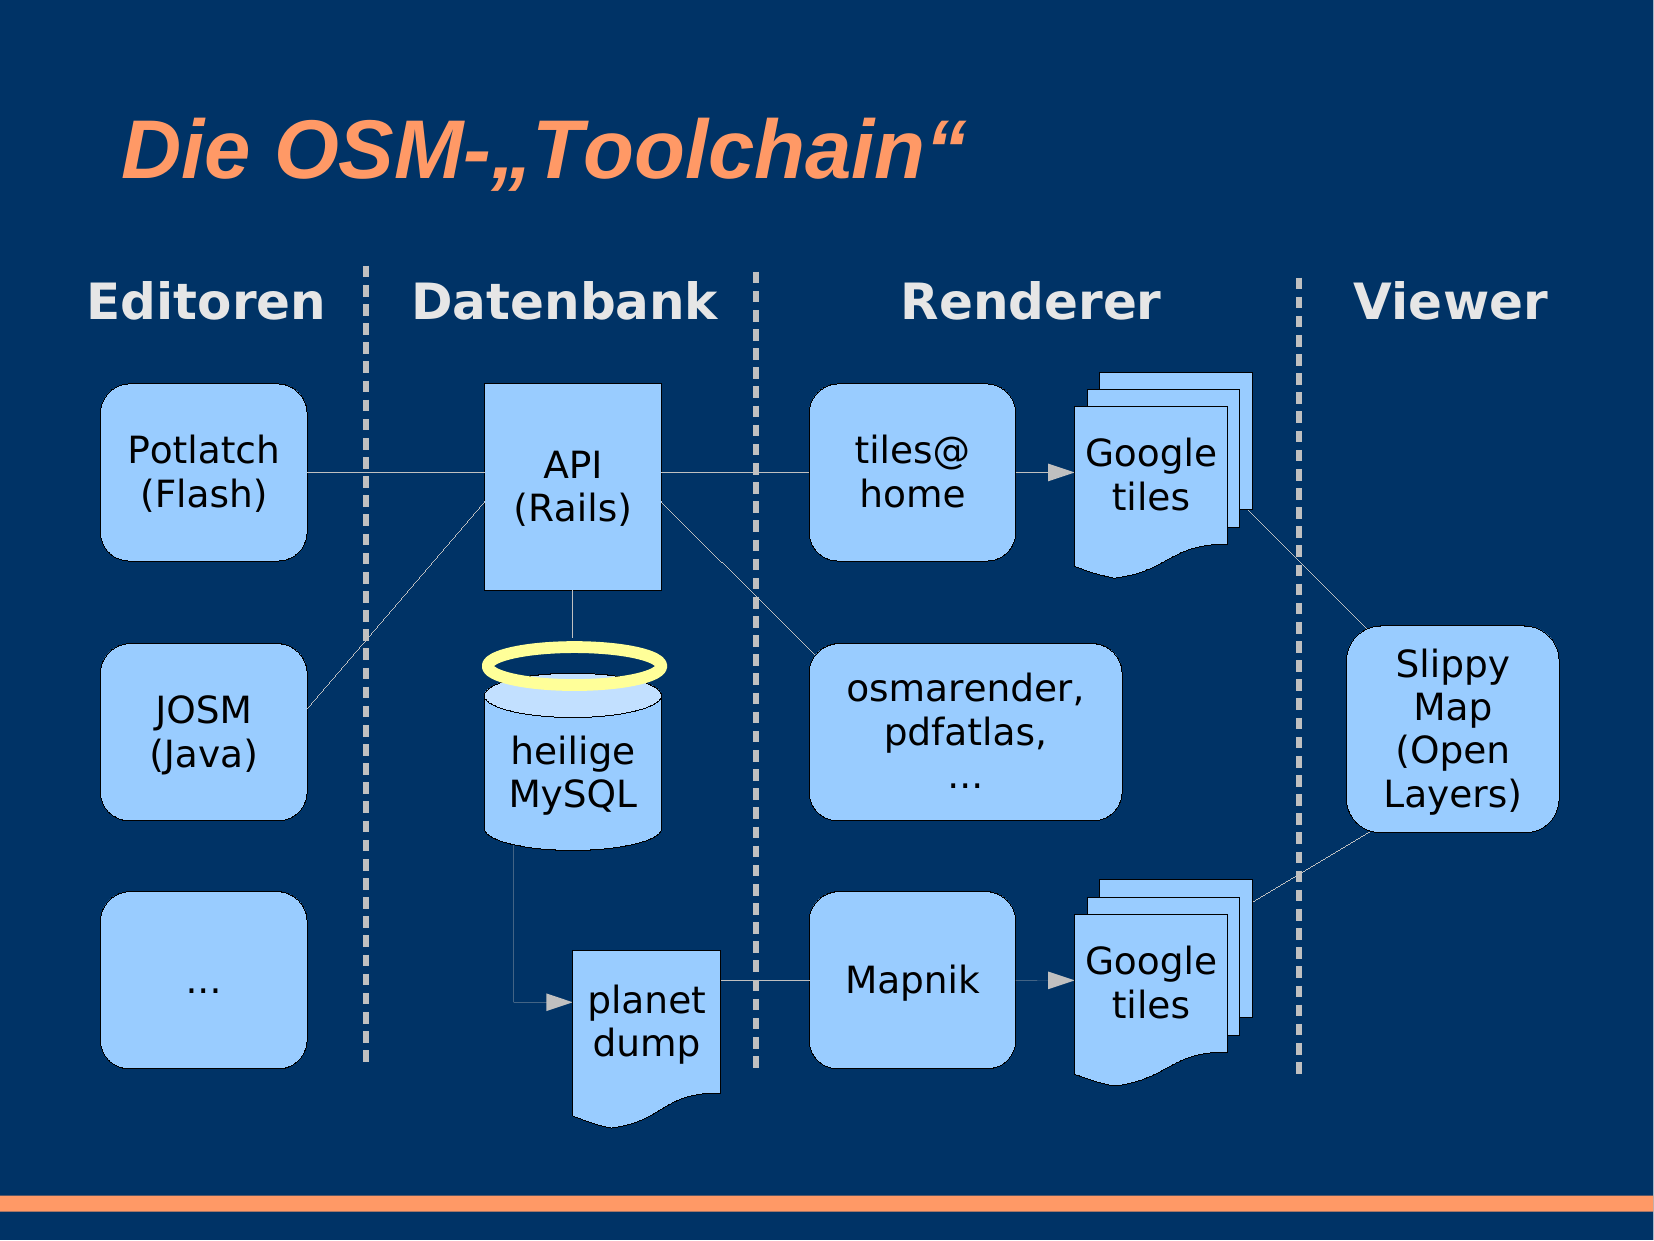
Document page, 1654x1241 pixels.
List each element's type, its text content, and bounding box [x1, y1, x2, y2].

text_box Viewer [1338, 265, 1559, 339]
text_box heilige MySQL [484, 698, 662, 851]
text_box Mapnik [809, 891, 1016, 1069]
text_box Google tiles [1074, 879, 1253, 1086]
text_box Google tiles [1074, 372, 1253, 579]
text_box Editoren [71, 265, 337, 339]
text_box osmarender, pdfatlas, ... [809, 643, 1123, 821]
text_box JOSM (Java) [100, 643, 308, 821]
text_box Slippy Map (Open Layers) [1346, 625, 1560, 833]
text_box Renderer [885, 265, 1172, 339]
text_box Potlatch (Flash) [100, 383, 308, 562]
text_box ... [100, 891, 308, 1069]
title Die OSM-„Toolchain“ [121, 46, 1534, 254]
text_box API (Rails) [484, 383, 662, 591]
text_box Datenbank [396, 265, 728, 339]
text_box tiles@ home [809, 383, 1016, 562]
text_box planet dump [572, 950, 721, 1129]
